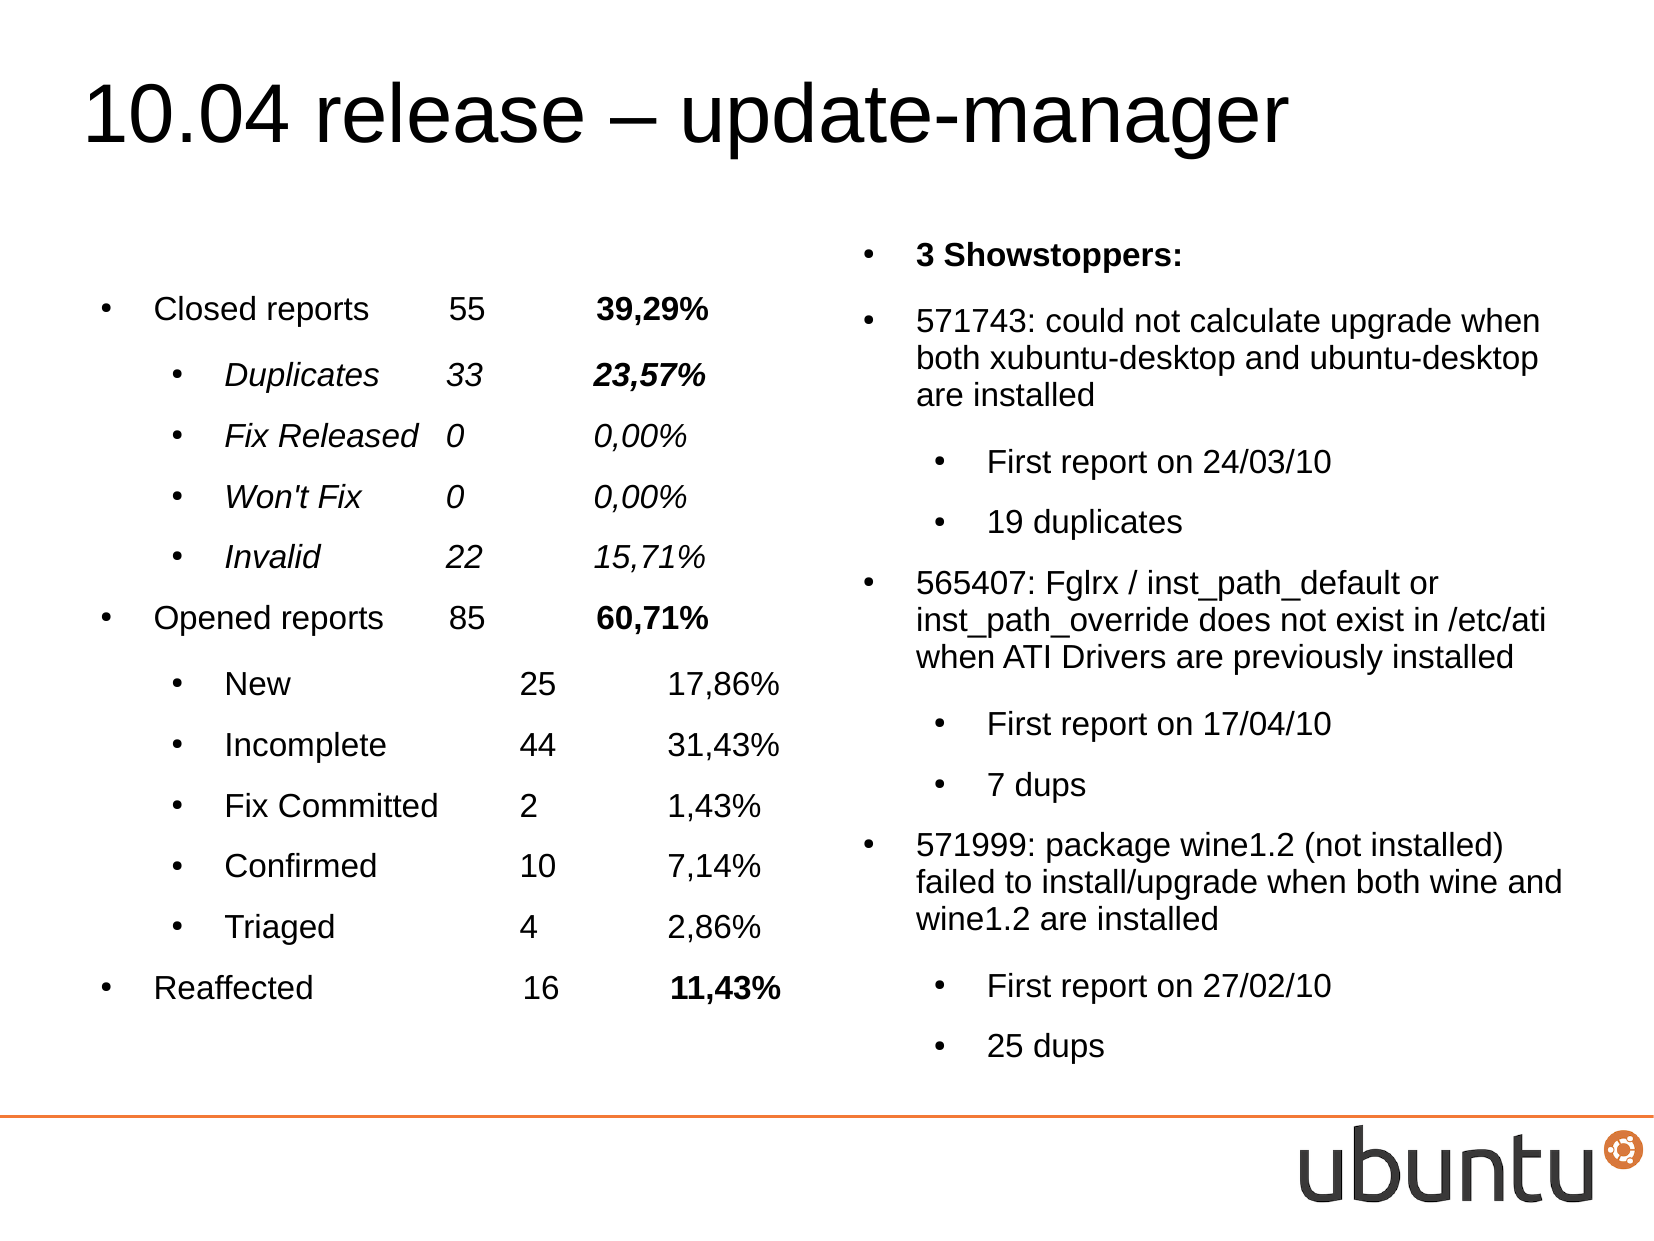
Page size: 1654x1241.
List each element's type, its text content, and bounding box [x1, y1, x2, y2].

picture [1293, 1118, 1648, 1211]
list Closed reports 55 39,29% Duplicates 33 23,57% Fix Released 0 0,00% Won't Fix 0 0,00% Invalid 22 15,71% Opened reports 85 60,71% New 25 17,86% Incomplete 44 31,43% Fix Committed 2 1,43% Confirmed 10 7,14% Triaged 4 2,86% Reaffected 16 11,43% [82, 290, 809, 1109]
title 10.04 release – update-manager [82, 49, 1571, 178]
list 3 Showstoppers: 571743: could not calculate upgrade when both xubuntu-desktop and ubuntu-desktop are installed First report on 24/03/10 19 duplicates 565407: Fglrx / inst_path_default or inst_path_override does not exist in /etc/ati when ATI Drivers are previously installed First report on 17/04/10 7 dups 571999: package wine1.2 (not installed) failed to install/upgrade when both wine and wine1.2 are installed First report on 27/02/10 25 dups [845, 236, 1572, 1094]
